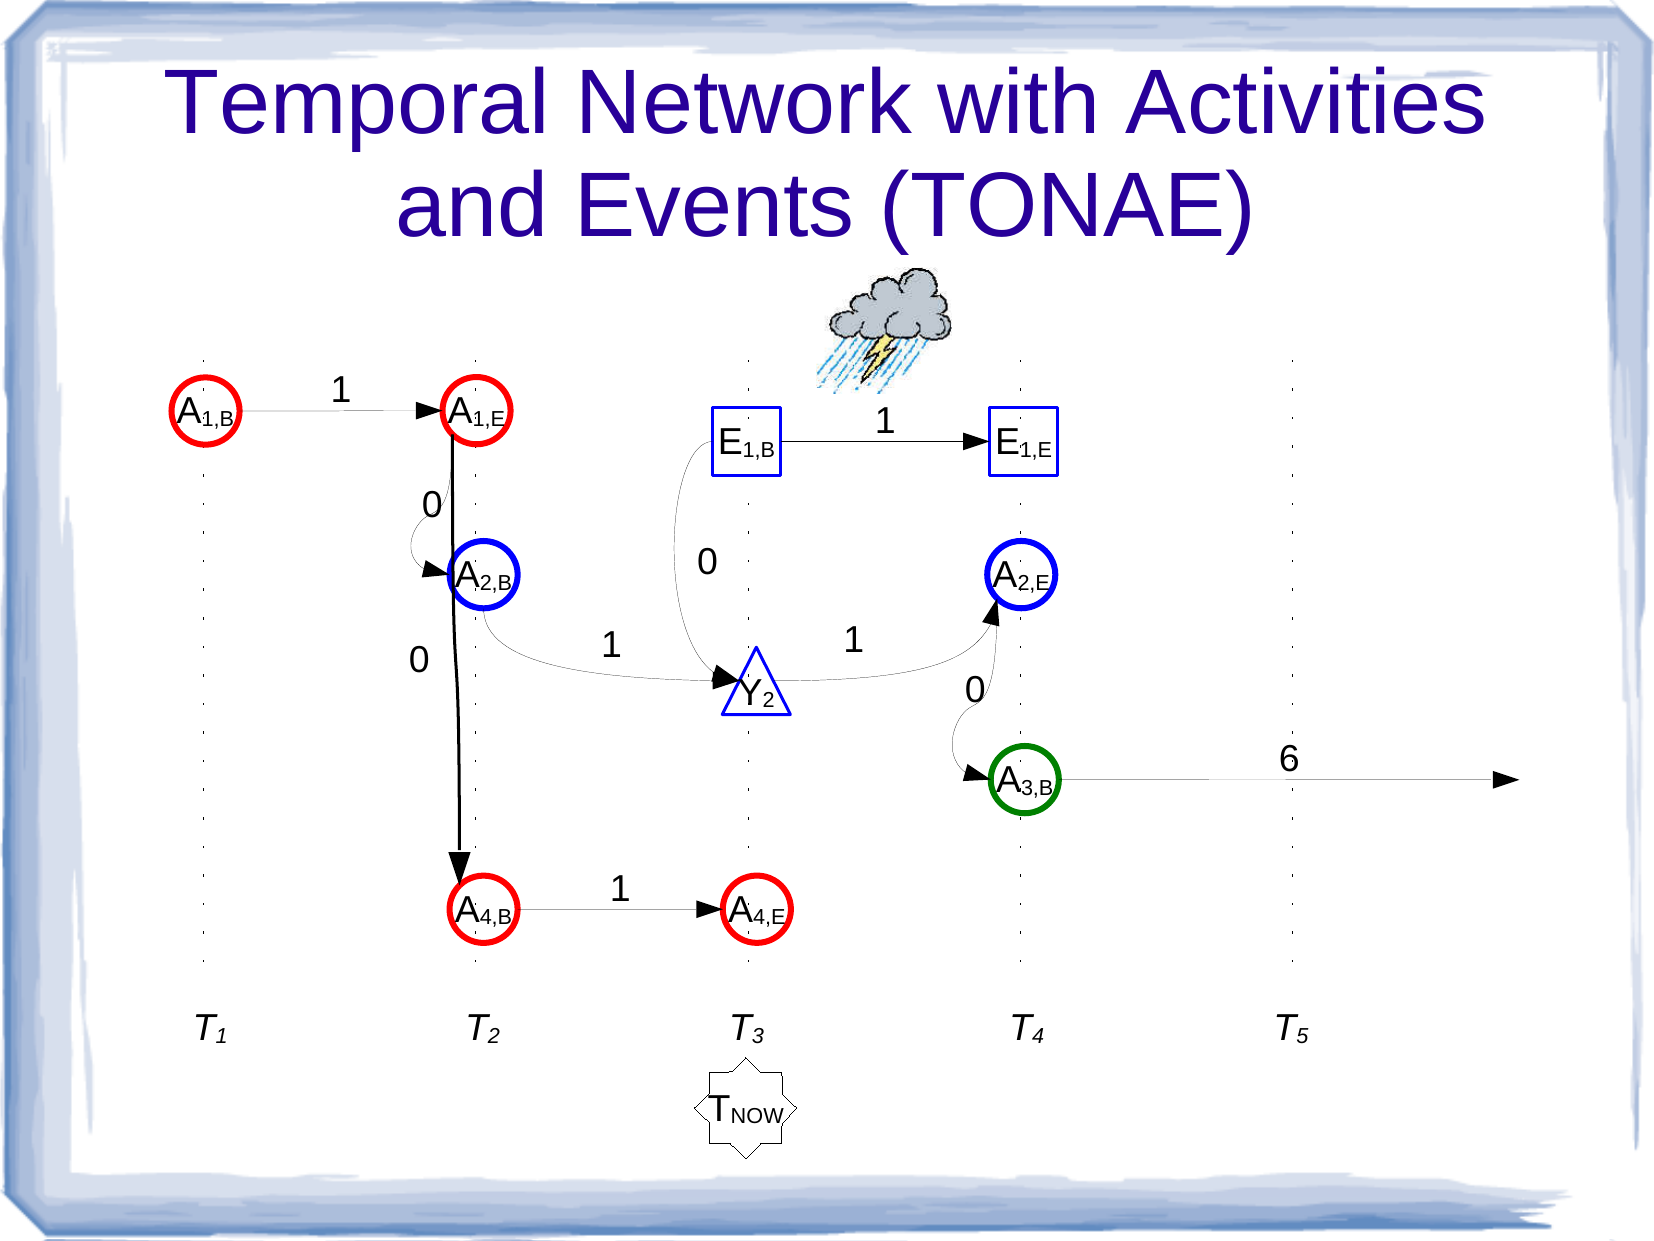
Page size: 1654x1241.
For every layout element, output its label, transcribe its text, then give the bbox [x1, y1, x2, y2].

text_box A2,E [987, 540, 1056, 609]
text_box E1,E [989, 407, 1058, 476]
text_box A4,B [449, 875, 518, 943]
text_box T1 [177, 999, 243, 1069]
picture [0, 0, 1654, 1241]
text_box A1,B [171, 377, 240, 445]
text_box A4,E [722, 875, 791, 943]
text_box A2,B [462, 564, 471, 577]
text_box T4 [994, 999, 1060, 1069]
title Temporal Network with Activities and Events (TONAE) [82, 49, 1571, 257]
text_box A2,B [455, 541, 518, 609]
text_box A1,E [442, 377, 511, 445]
text_box E1,B [712, 407, 781, 476]
text_box Y2 [722, 647, 791, 715]
text_box A3,B [990, 745, 1059, 814]
text_box T3 [714, 999, 779, 1069]
text_box TNOW [694, 1057, 797, 1159]
text_box T2 [450, 999, 515, 1069]
text_box T5 [1258, 999, 1324, 1069]
